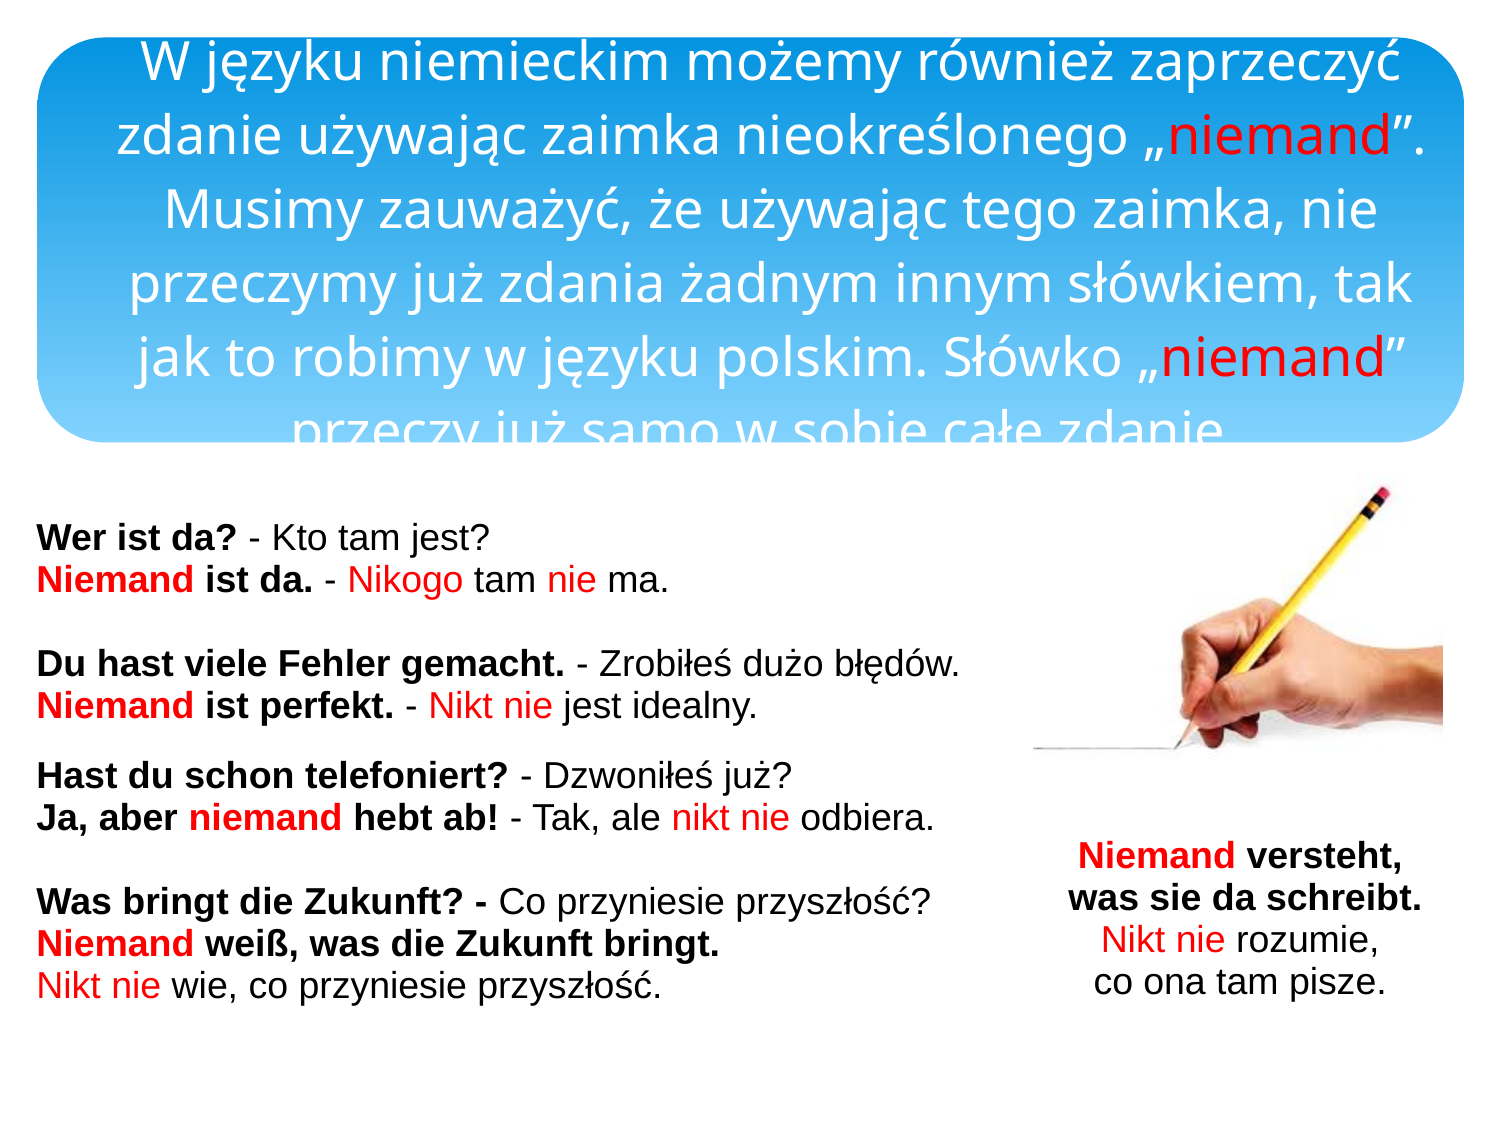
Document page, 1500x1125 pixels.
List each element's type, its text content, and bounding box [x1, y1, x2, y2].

picture [1033, 472, 1443, 773]
text_box Niemand versteht, was sie da schreibt. Nikt nie rozumie, co ona tam pisze. [885, 826, 1500, 1013]
text_box Wer ist da? - Kto tam jest? Niemand ist da. - Nikogo tam nie ma. Du hast viele Fehler gemacht. - Zrobiłeś dużo błędów. Niemand ist perfekt. - Nikt nie jest idealny. Hast du schon telefoniert? - Dzwoniłeś już? Ja, aber niemand hebt ab! - Tak, ale nikt nie odbiera. Was bringt die Zukunft? - Co przyniesie przyszłość? Niemand weiß, was die Zukunft bringt. Nikt nie wie, co przyniesie przyszłość. [21, 509, 975, 1125]
title W języku niemieckim możemy również zaprzeczyć zdanie używając zaimka nieokreślonego „niemand”. Musimy zauważyć, że używając tego zaimka, nie przeczymy już zdania żadnym innym słówkiem, tak jak to robimy w języku polskim. Słówko „niemand” przeczy już samo w sobie całe zdanie. [96, 45, 1447, 443]
